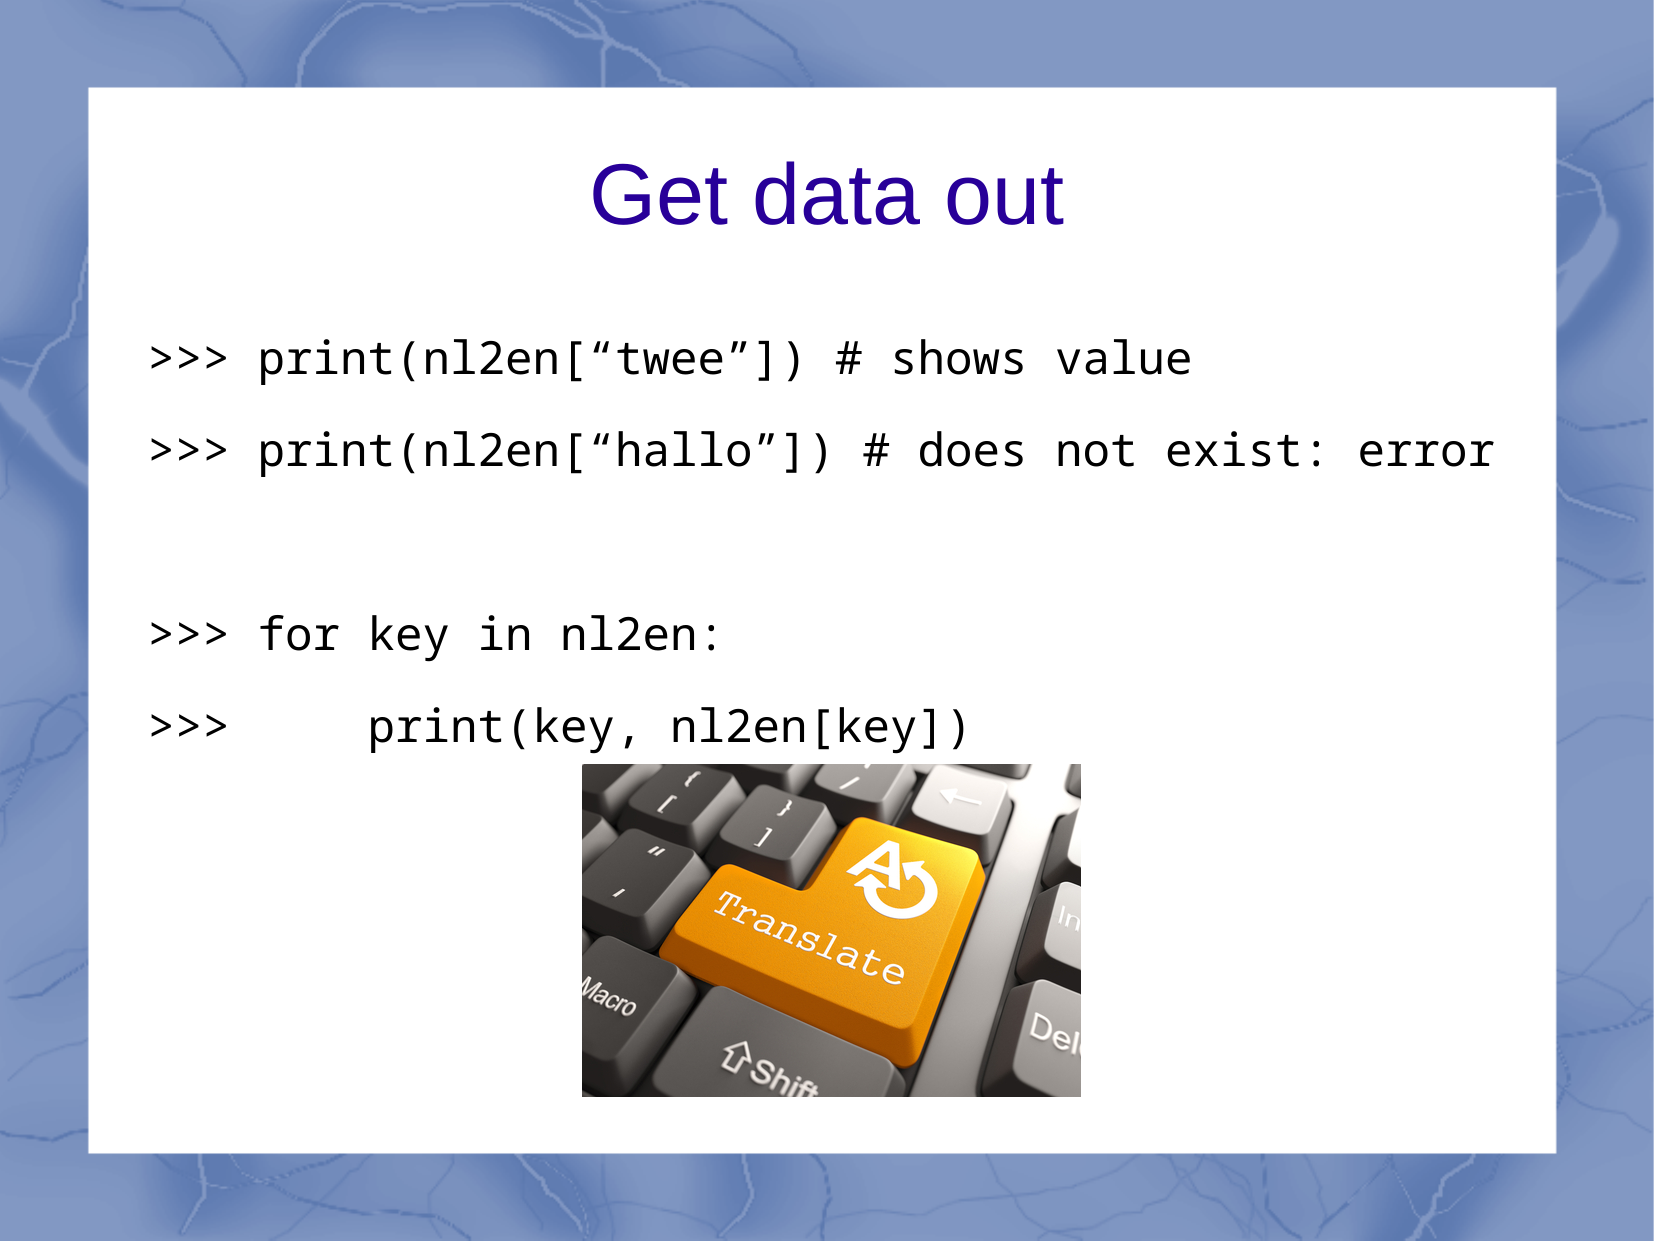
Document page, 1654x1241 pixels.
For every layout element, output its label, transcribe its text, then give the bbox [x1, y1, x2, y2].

picture [0, 0, 1654, 1241]
title Get data out [118, 90, 1536, 298]
list >>> print(nl2en[“twee”]) # shows value >>> print(nl2en[“hallo”]) # does not exist: error >>> for key in nl2en: >>> print(key, nl2en[key]) [147, 325, 1506, 1045]
